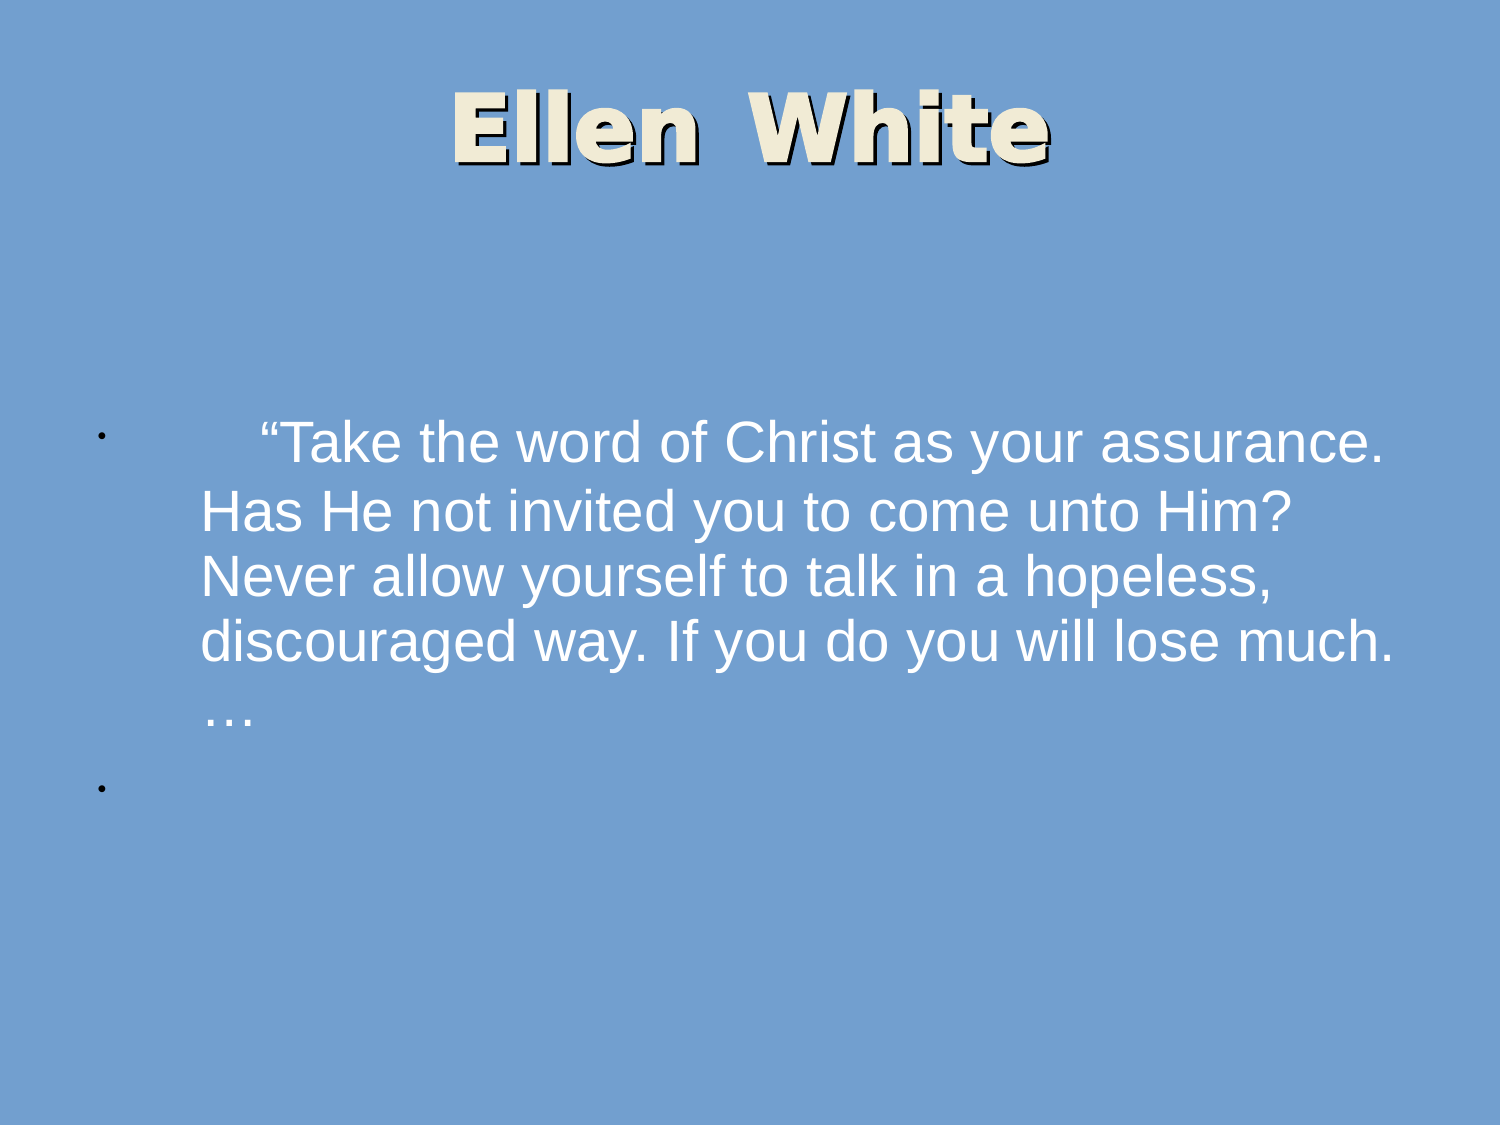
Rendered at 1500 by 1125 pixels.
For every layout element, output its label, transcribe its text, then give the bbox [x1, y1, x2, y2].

list “Take the word of Christ as your assurance. Has He not invited you to come unto Him? Never allow yourself to talk in a hopeless, discouraged way. If you do you will lose much. … [75, 399, 1426, 1125]
title Ellen White [75, 44, 1426, 233]
